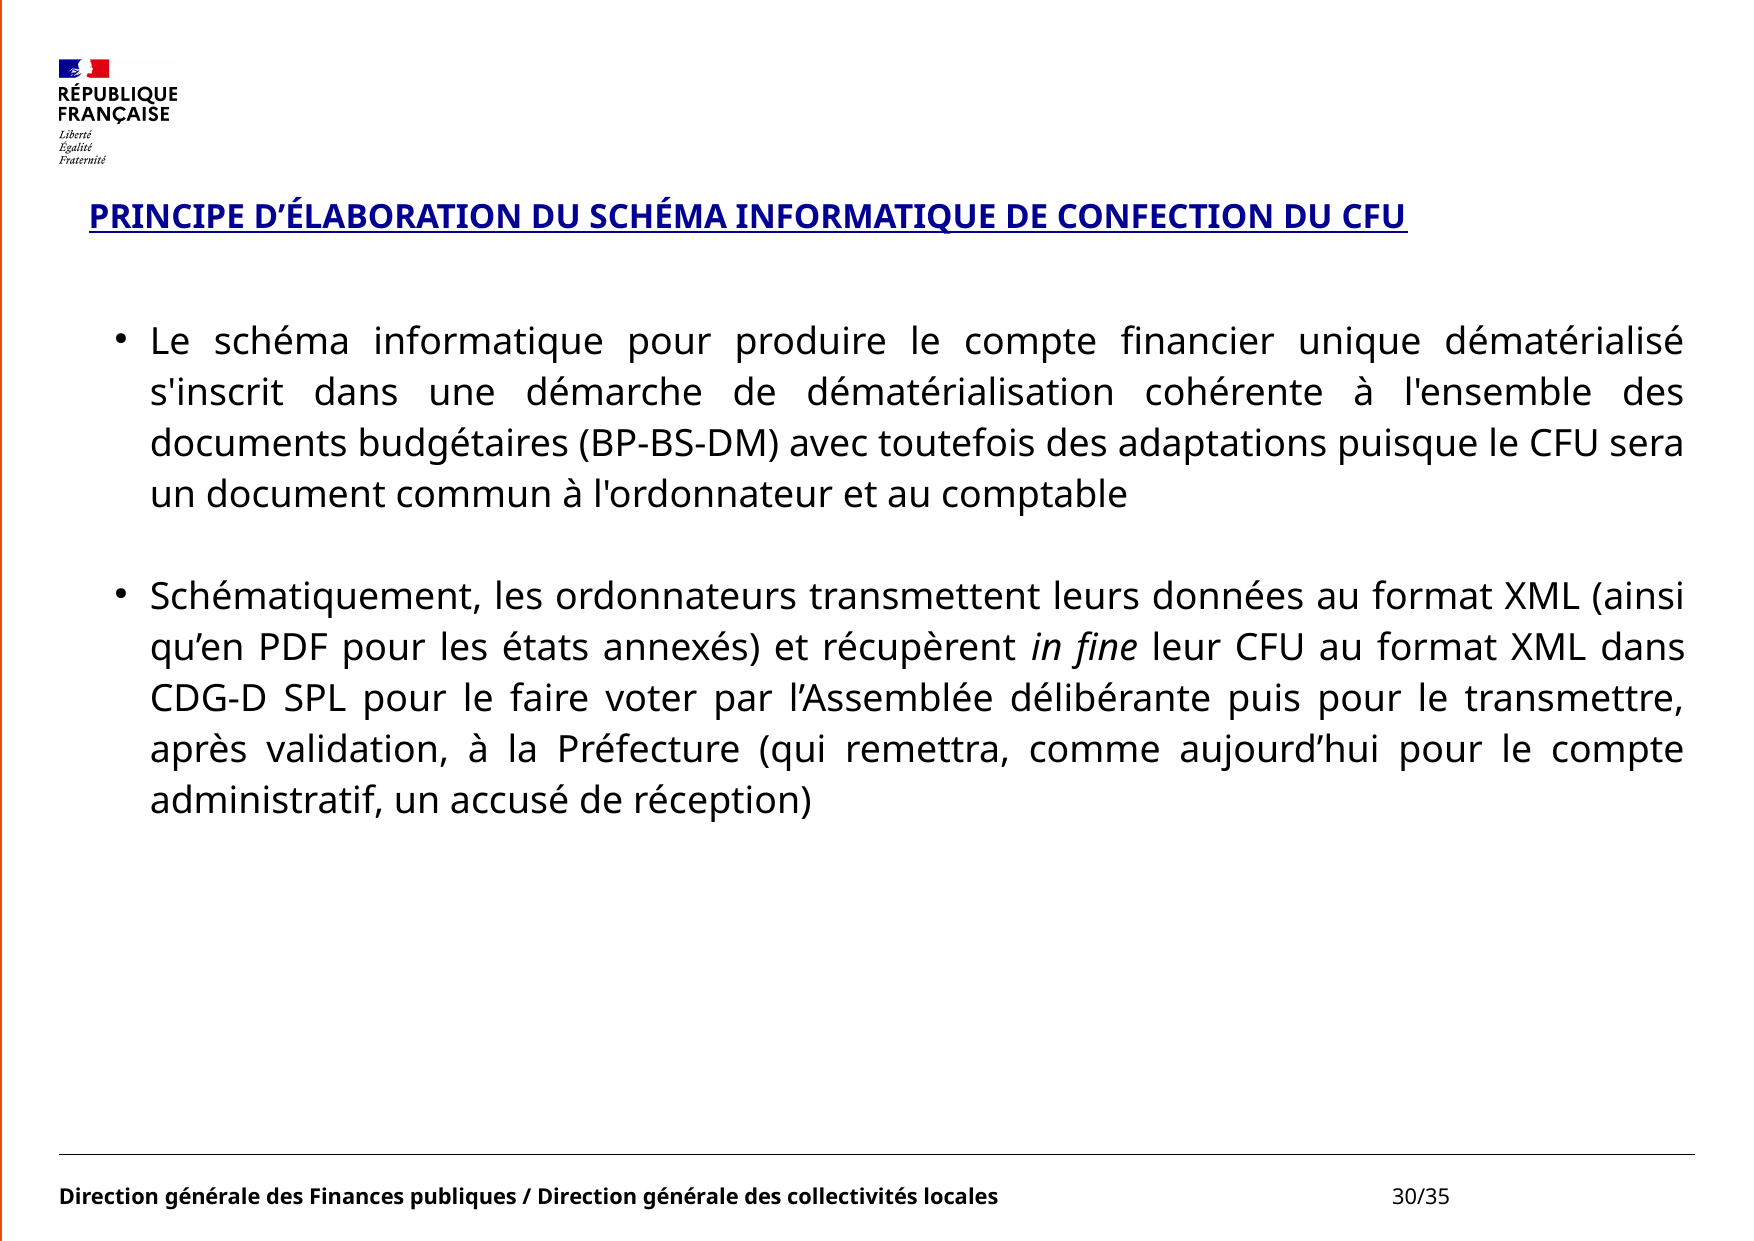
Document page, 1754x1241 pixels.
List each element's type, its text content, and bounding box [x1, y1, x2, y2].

text_box PRINCIPE D’ÉLABORATION DU SCHÉMA INFORMATIQUE DE CONFECTION DU CFU [73, 171, 1686, 292]
picture [59, 59, 178, 164]
text_box Le schéma informatique pour produire le compte financier unique dématérialisé s'inscrit dans une démarche de dématérialisation cohérente à l'ensemble des documents budgétaires (BP-BS-DM) avec toutefois des adaptations puisque le CFU sera un document commun à l'ordonnateur et au comptable Schématiquement, les ordonnateurs transmettent leurs données au format XML (ainsi qu’en PDF pour les états annexés) et récupèrent in fine leur CFU au format XML dans CDG-D SPL pour le faire voter par l’Assemblée délibérante puis pour le transmettre, après validation, à la Préfecture (qui remettra, comme aujourd’hui pour le compte administratif, un accusé de réception) [64, 306, 1701, 804]
